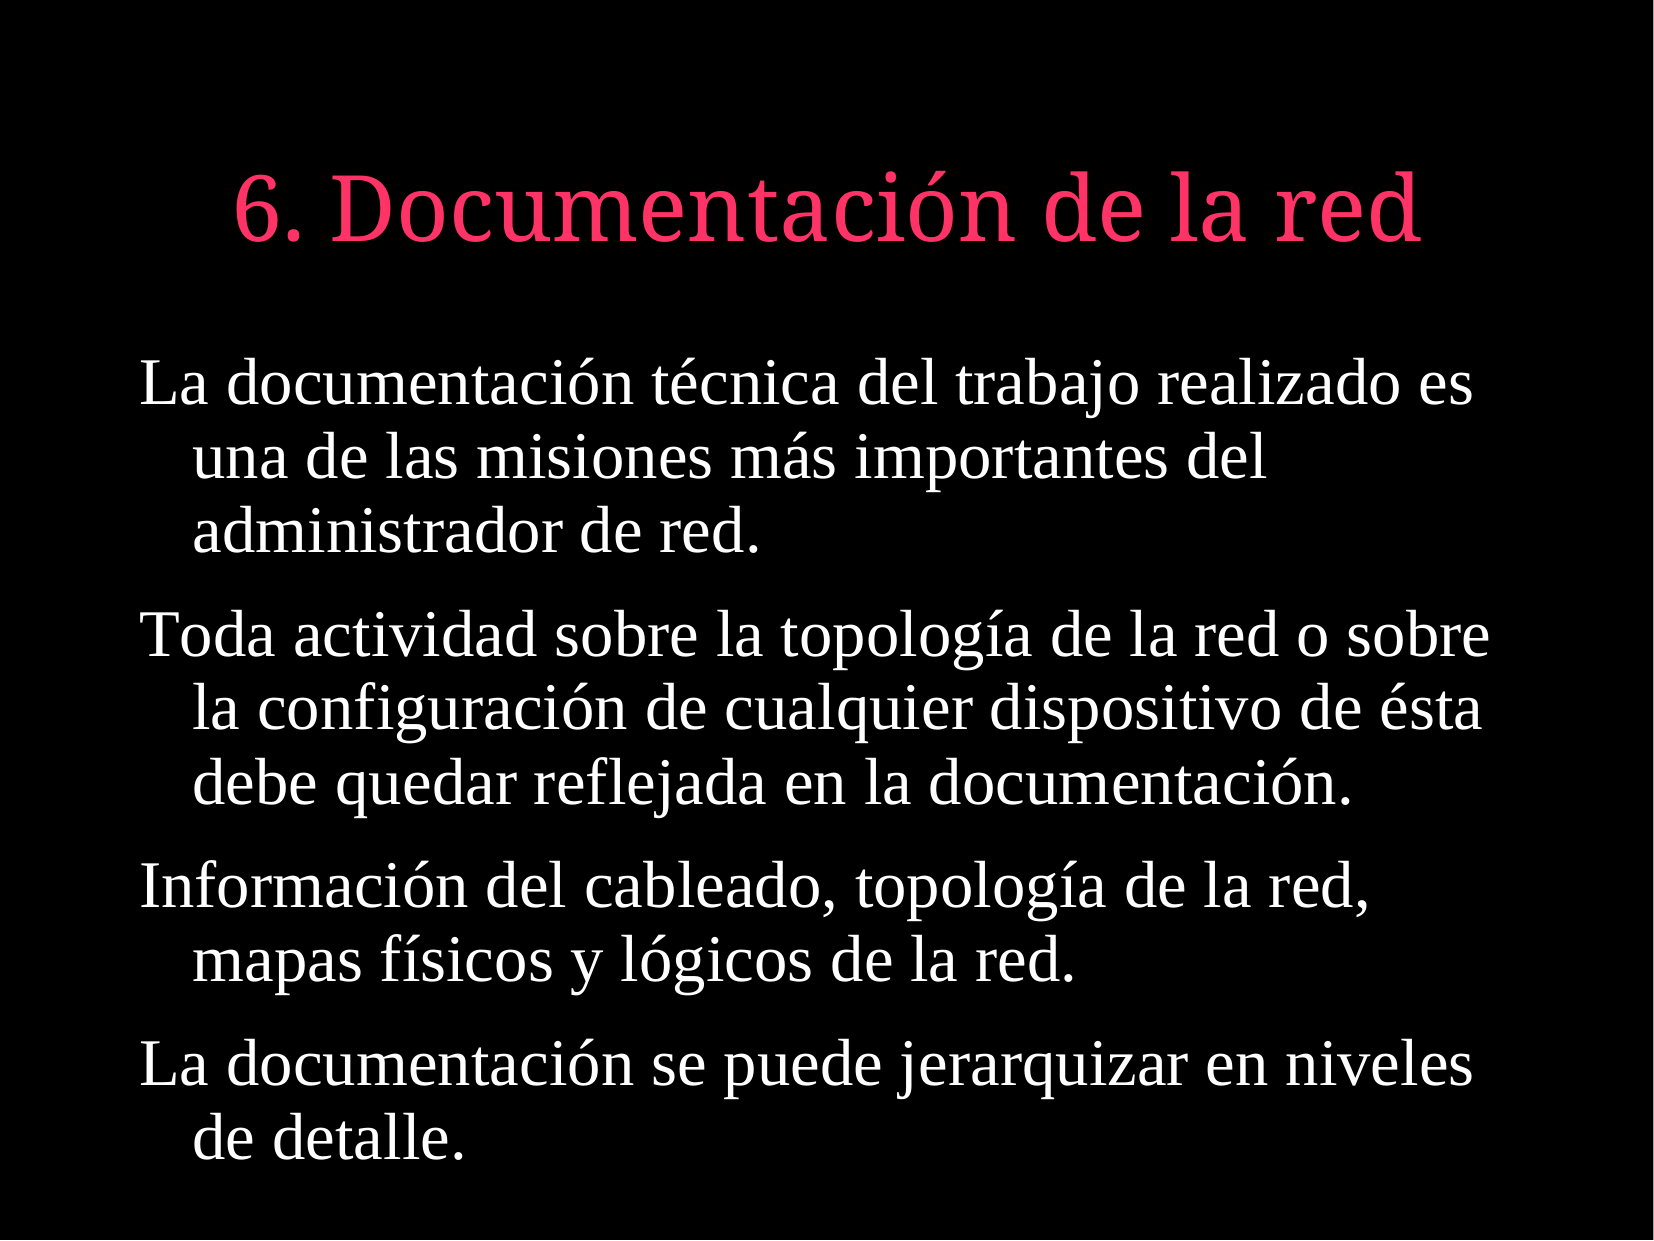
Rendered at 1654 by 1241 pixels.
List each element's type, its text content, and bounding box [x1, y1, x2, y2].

list La documentación técnica del trabajo realizado es una de las misiones más importantes del administrador de red. Toda actividad sobre la topología de la red o sobre la configuración de cualquier dispositivo de ésta debe quedar reflejada en la documentación. Información del cableado, topología de la red, mapas físicos y lógicos de la red. La documentación se puede jerarquizar en niveles de detalle. [121, 344, 1534, 1174]
title 6. Documentación de la red [121, 102, 1534, 311]
